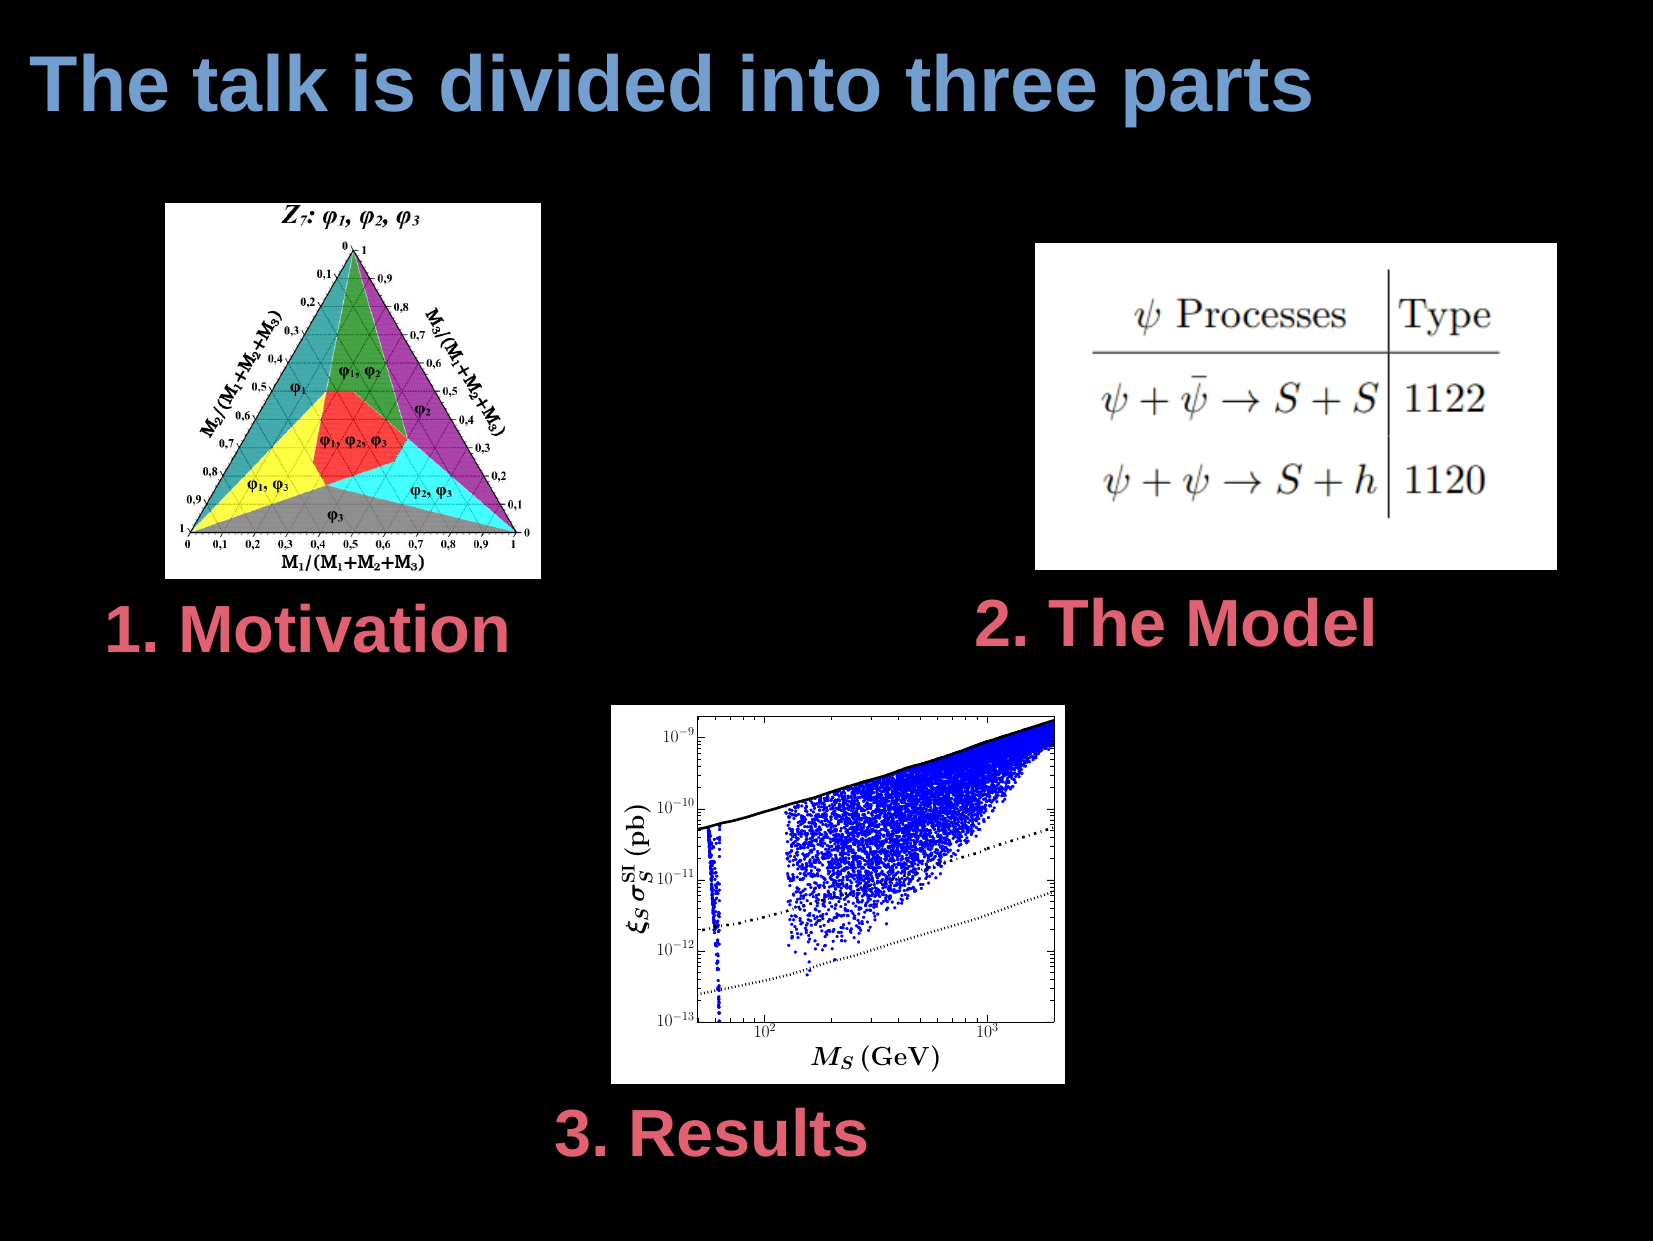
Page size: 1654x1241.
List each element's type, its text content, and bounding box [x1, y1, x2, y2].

text_box 1. Motivation [90, 585, 601, 682]
picture [1035, 243, 1557, 571]
text_box The talk is divided into three parts [15, 32, 1636, 151]
picture [610, 705, 1066, 1084]
text_box 2. The Model [960, 578, 1653, 766]
text_box 3. Results [540, 1088, 1351, 1241]
picture [165, 203, 541, 579]
